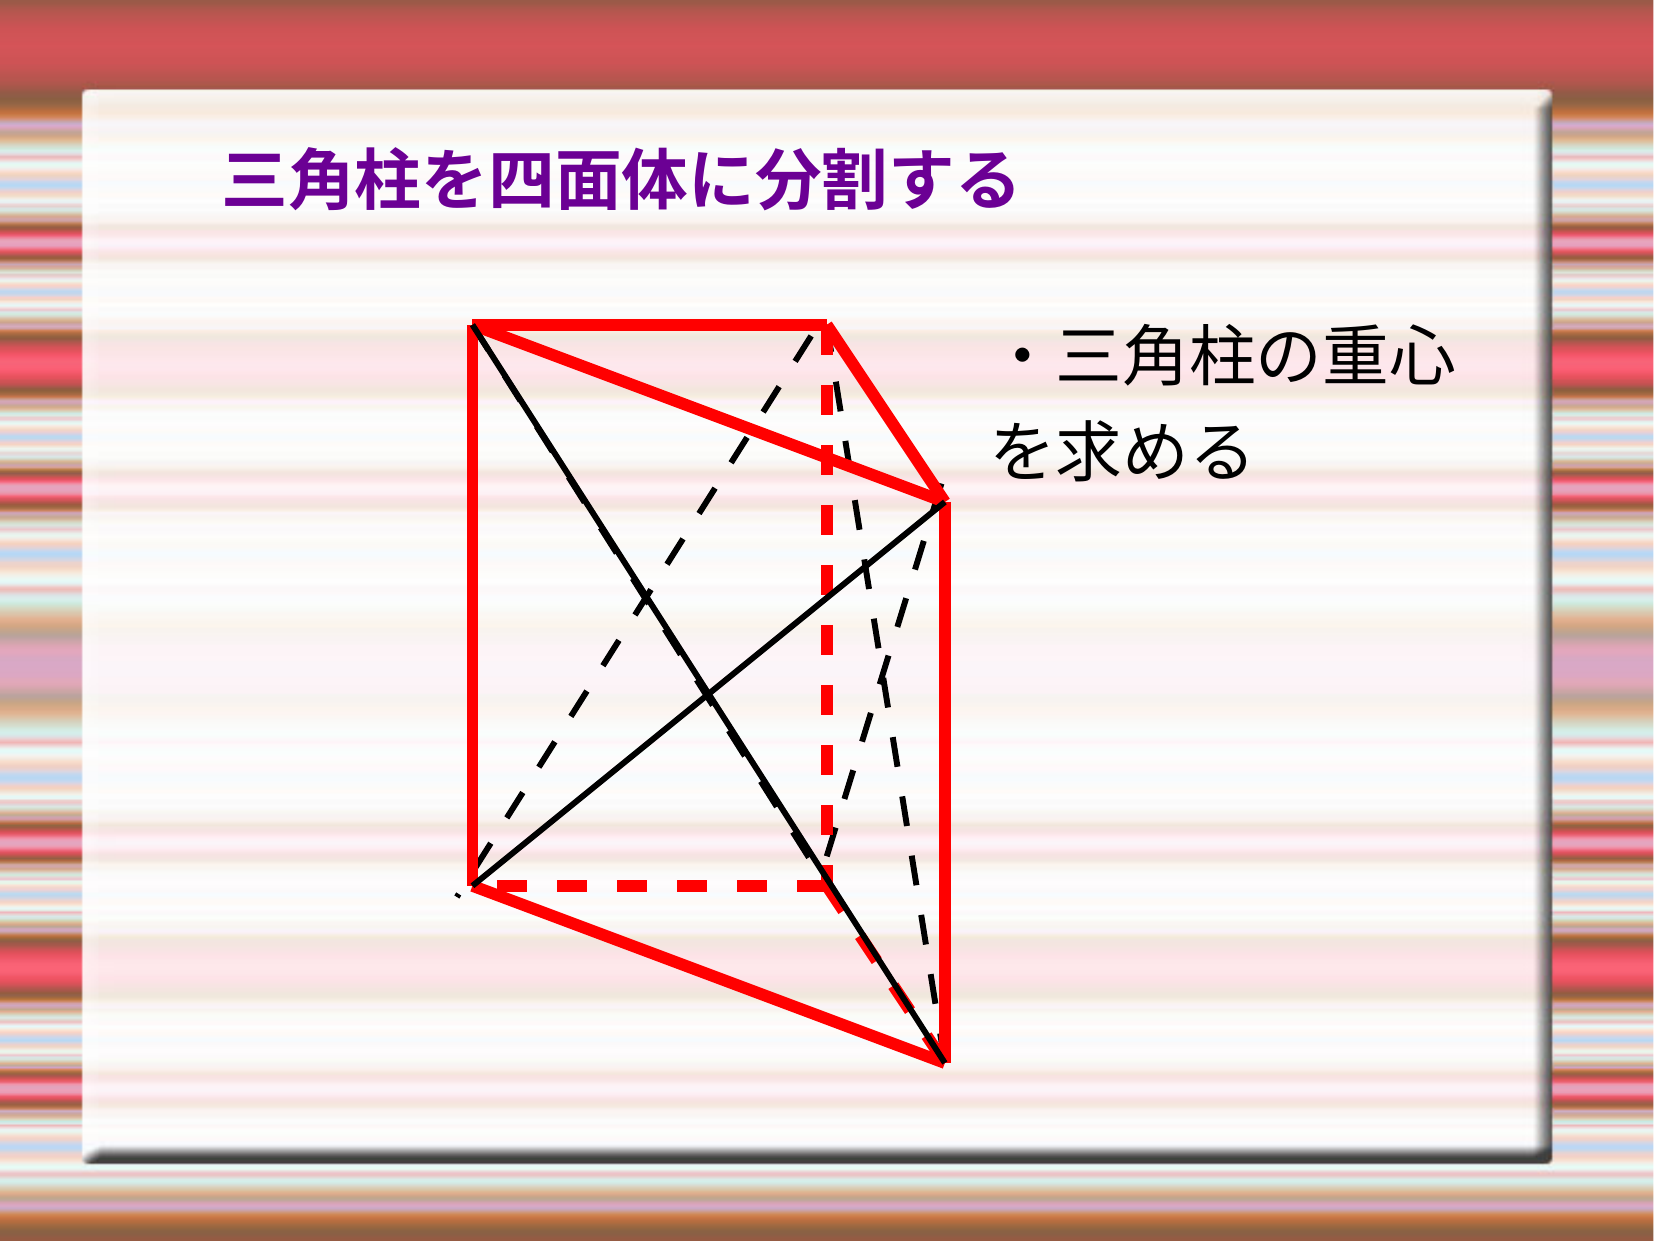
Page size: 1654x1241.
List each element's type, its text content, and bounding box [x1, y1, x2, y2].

picture [0, 0, 1654, 1241]
text_box 三角柱を四面体に分割する [206, 120, 1241, 207]
text_box ・三角柱の重心を求める [974, 295, 1477, 1063]
